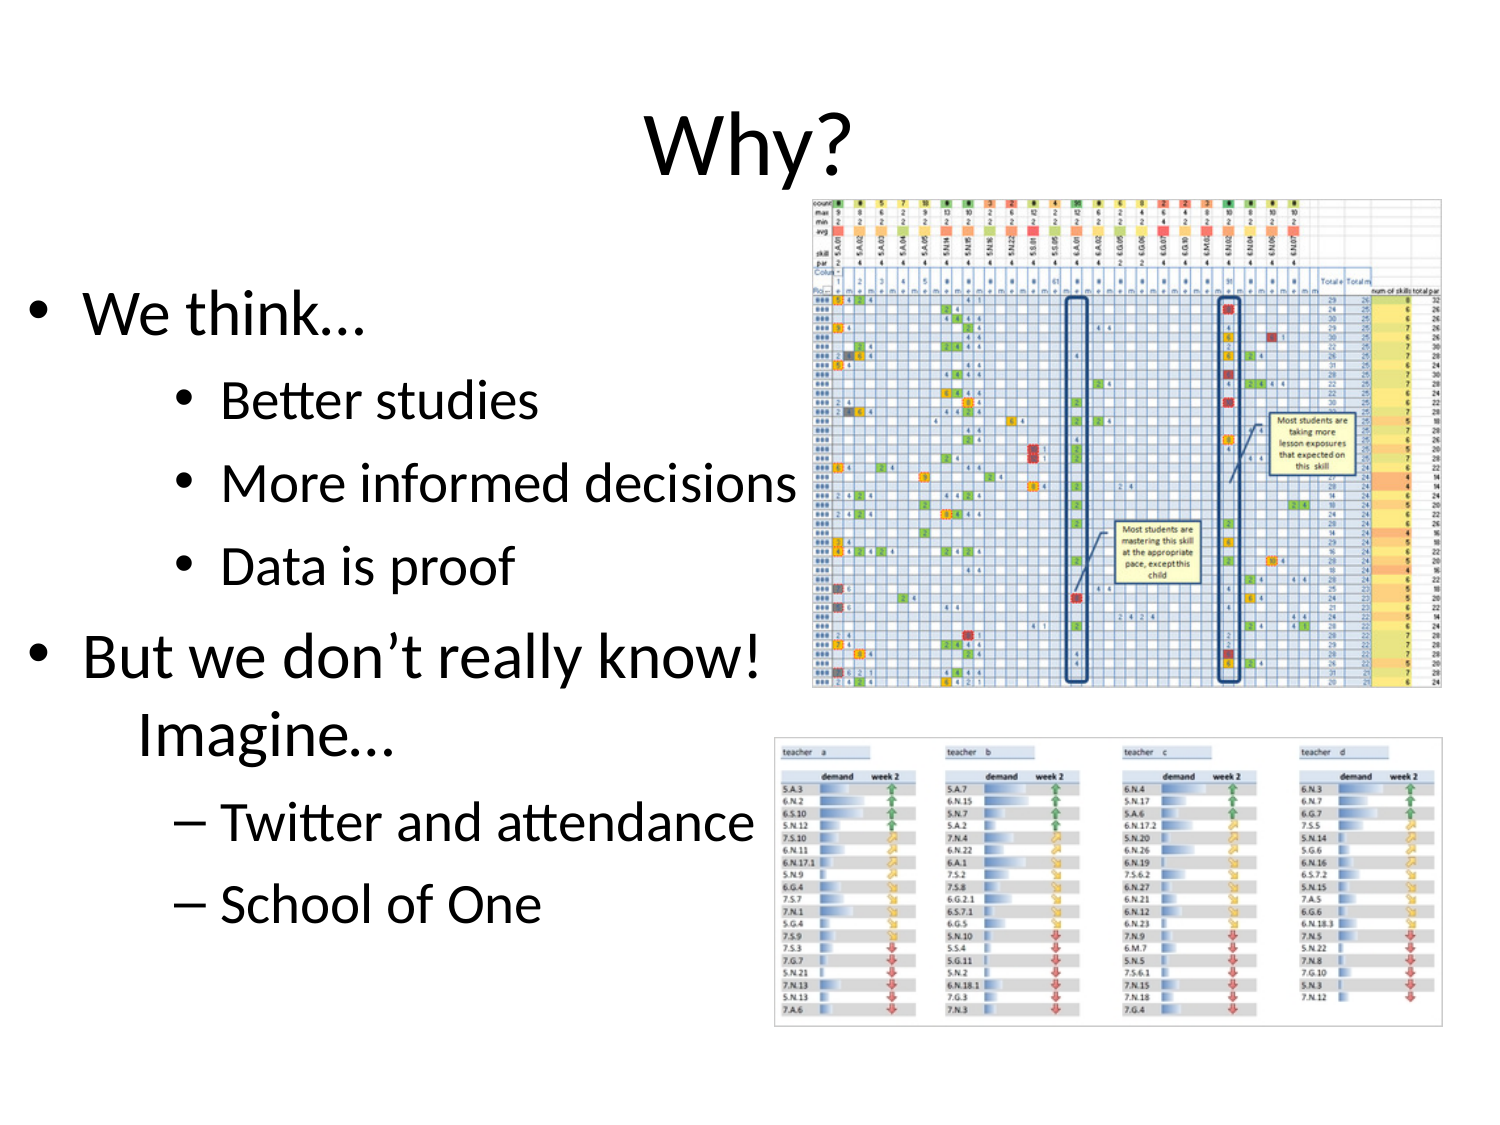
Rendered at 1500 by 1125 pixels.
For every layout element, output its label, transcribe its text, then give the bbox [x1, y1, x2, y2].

list We think… Better studies More informed decisions Data is proof But we don’t really know! Imagine… Twitter and attendance School of One [12, 262, 813, 1005]
picture [812, 200, 1442, 688]
picture [774, 737, 1443, 1027]
title Why? [75, 45, 1426, 233]
